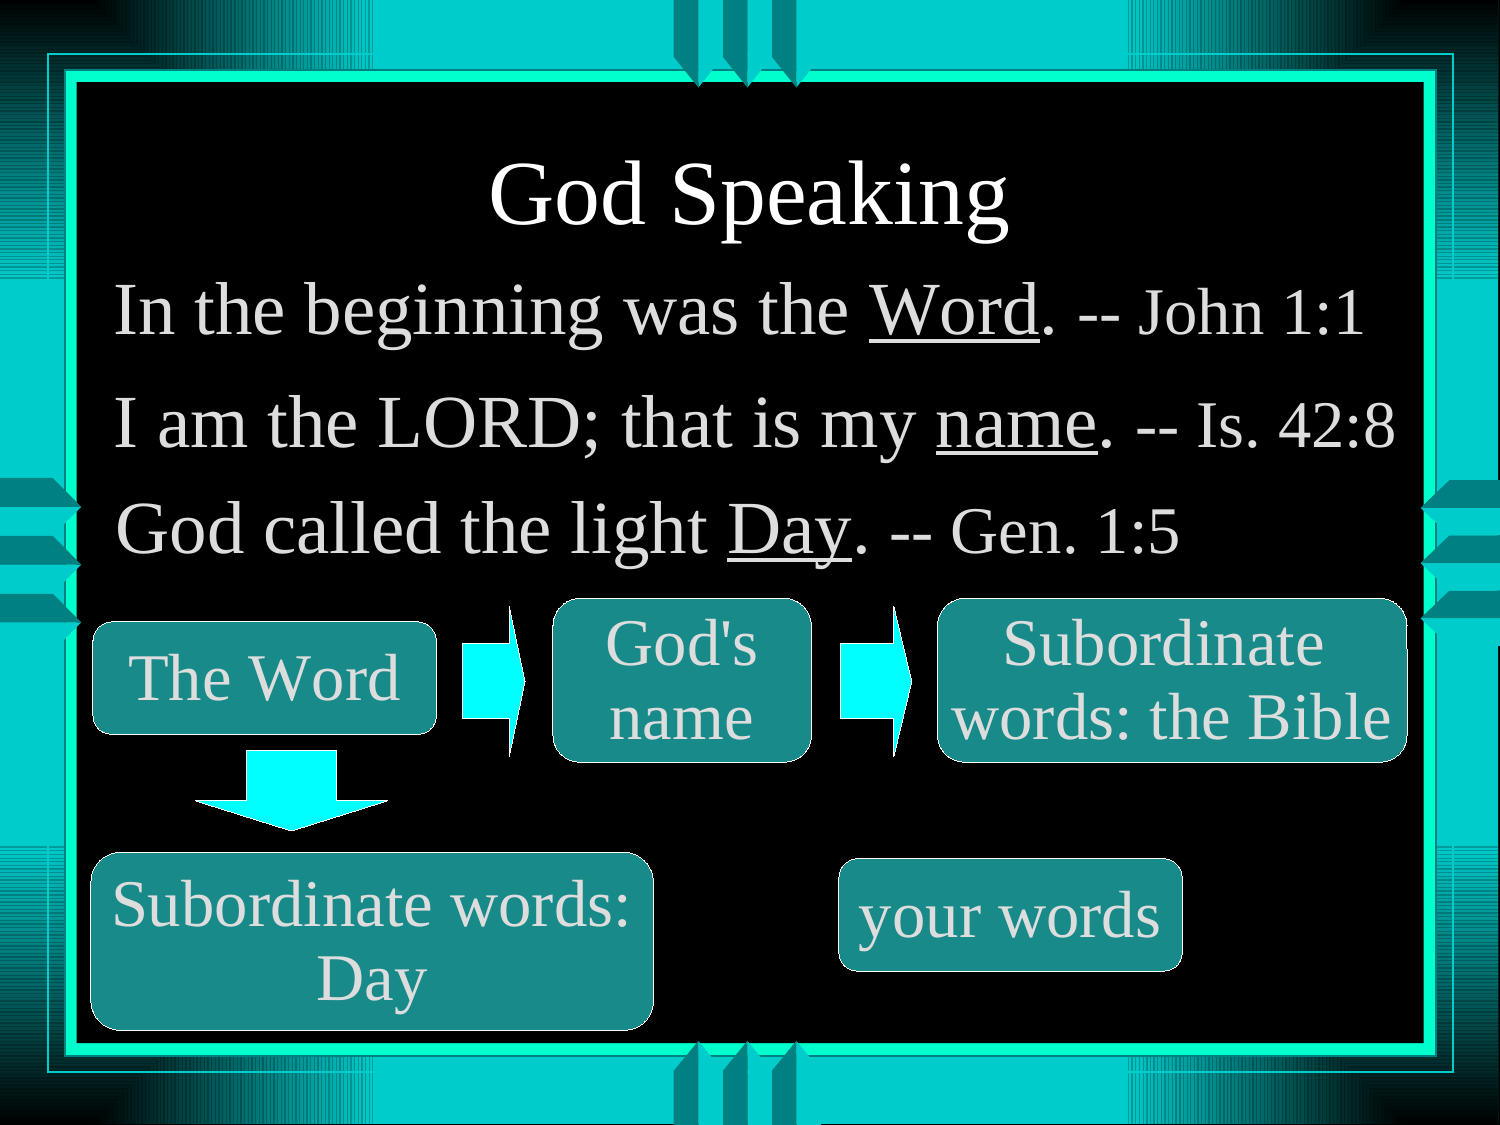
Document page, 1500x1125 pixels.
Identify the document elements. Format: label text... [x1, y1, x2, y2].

text_box [840, 606, 912, 757]
title God Speaking [112, 99, 1388, 260]
text_box [195, 750, 388, 831]
text_box God's name [552, 598, 812, 763]
text_box your words [838, 858, 1183, 972]
text_box [462, 606, 526, 757]
text_box Subordinate words: Day [90, 852, 654, 1031]
text_box I am the LORD; that is my name. -- Is. 42:8 [98, 372, 1475, 471]
text_box God called the light Day. -- Gen. 1:5 [100, 479, 1439, 578]
text_box The Word [92, 621, 437, 735]
text_box In the beginning was the Word. -- John 1:1 [98, 260, 1475, 359]
text_box Subordinate words: the Bible [937, 598, 1408, 763]
